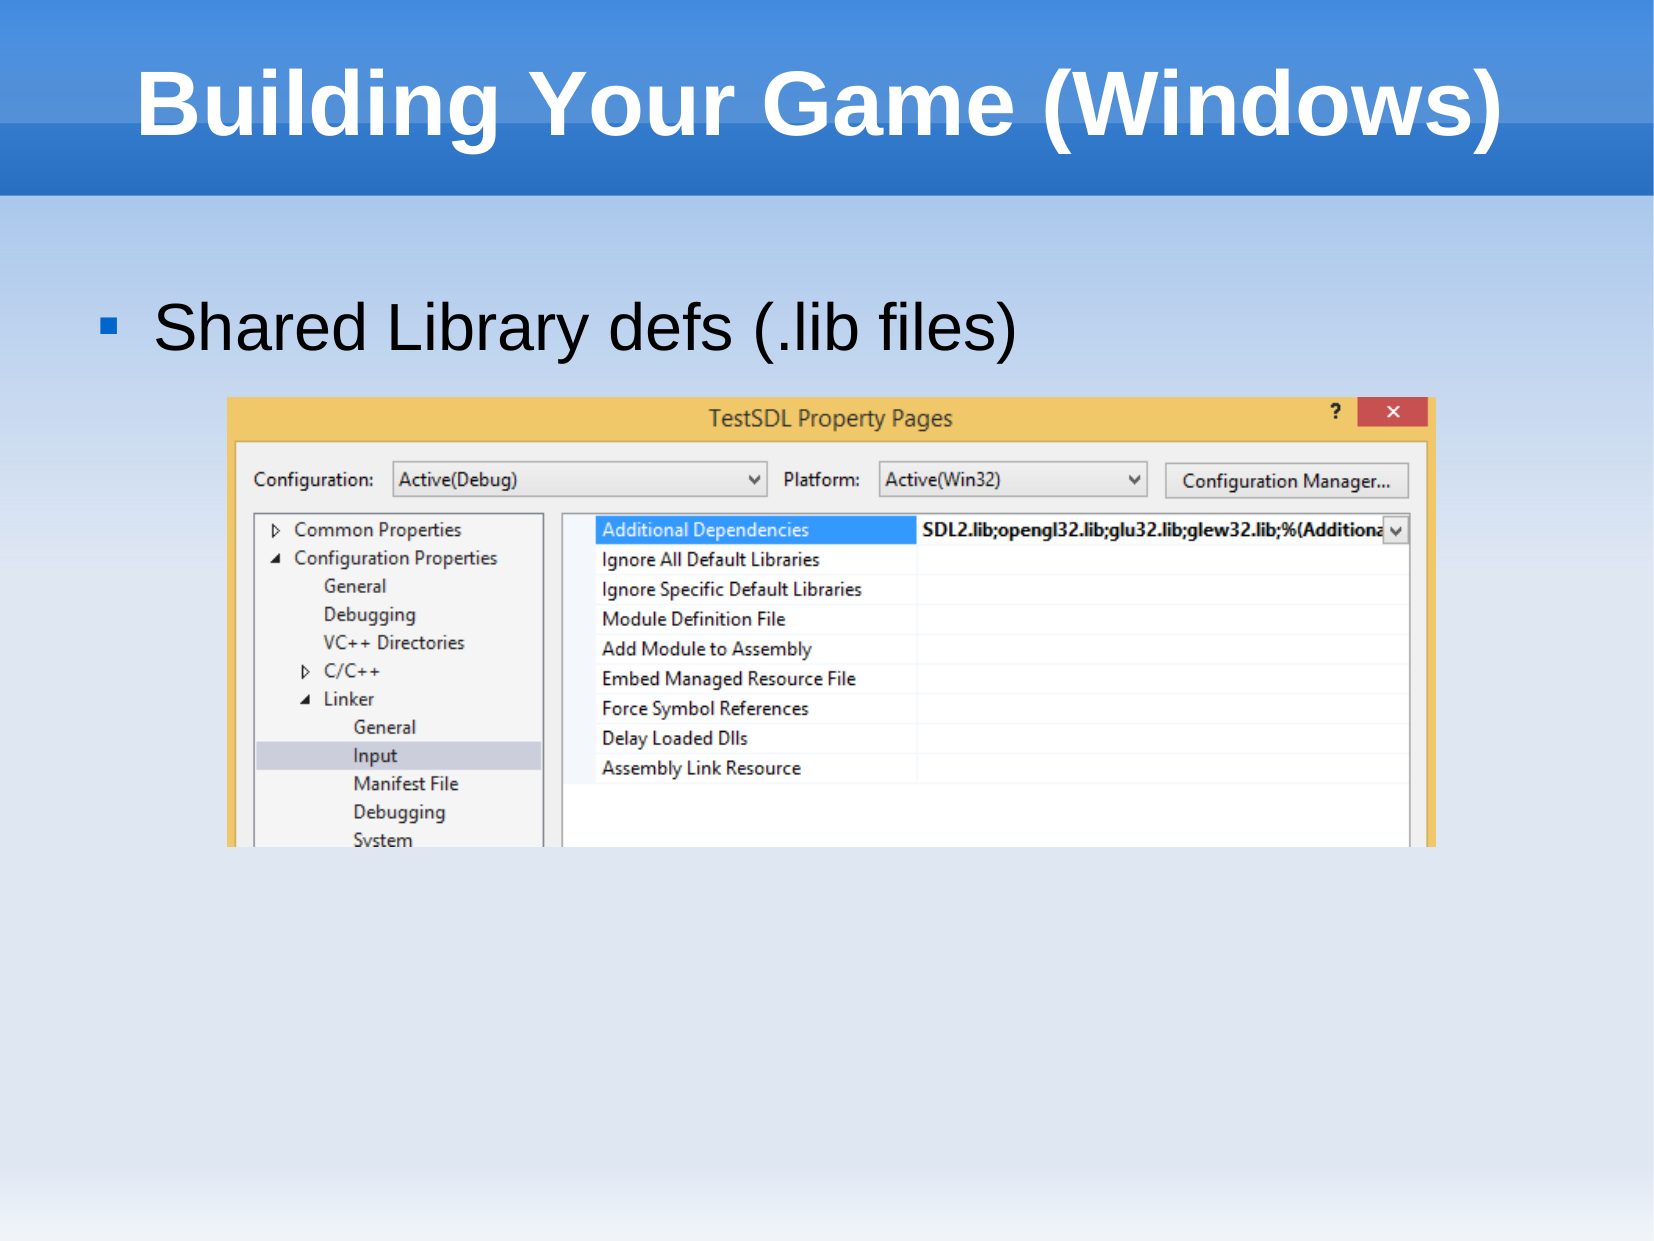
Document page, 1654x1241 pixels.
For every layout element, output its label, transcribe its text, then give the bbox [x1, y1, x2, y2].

picture [0, 0, 1654, 1241]
title Building Your Game (Windows) [76, 0, 1565, 208]
list Shared Library defs (.lib files) [82, 290, 1571, 376]
